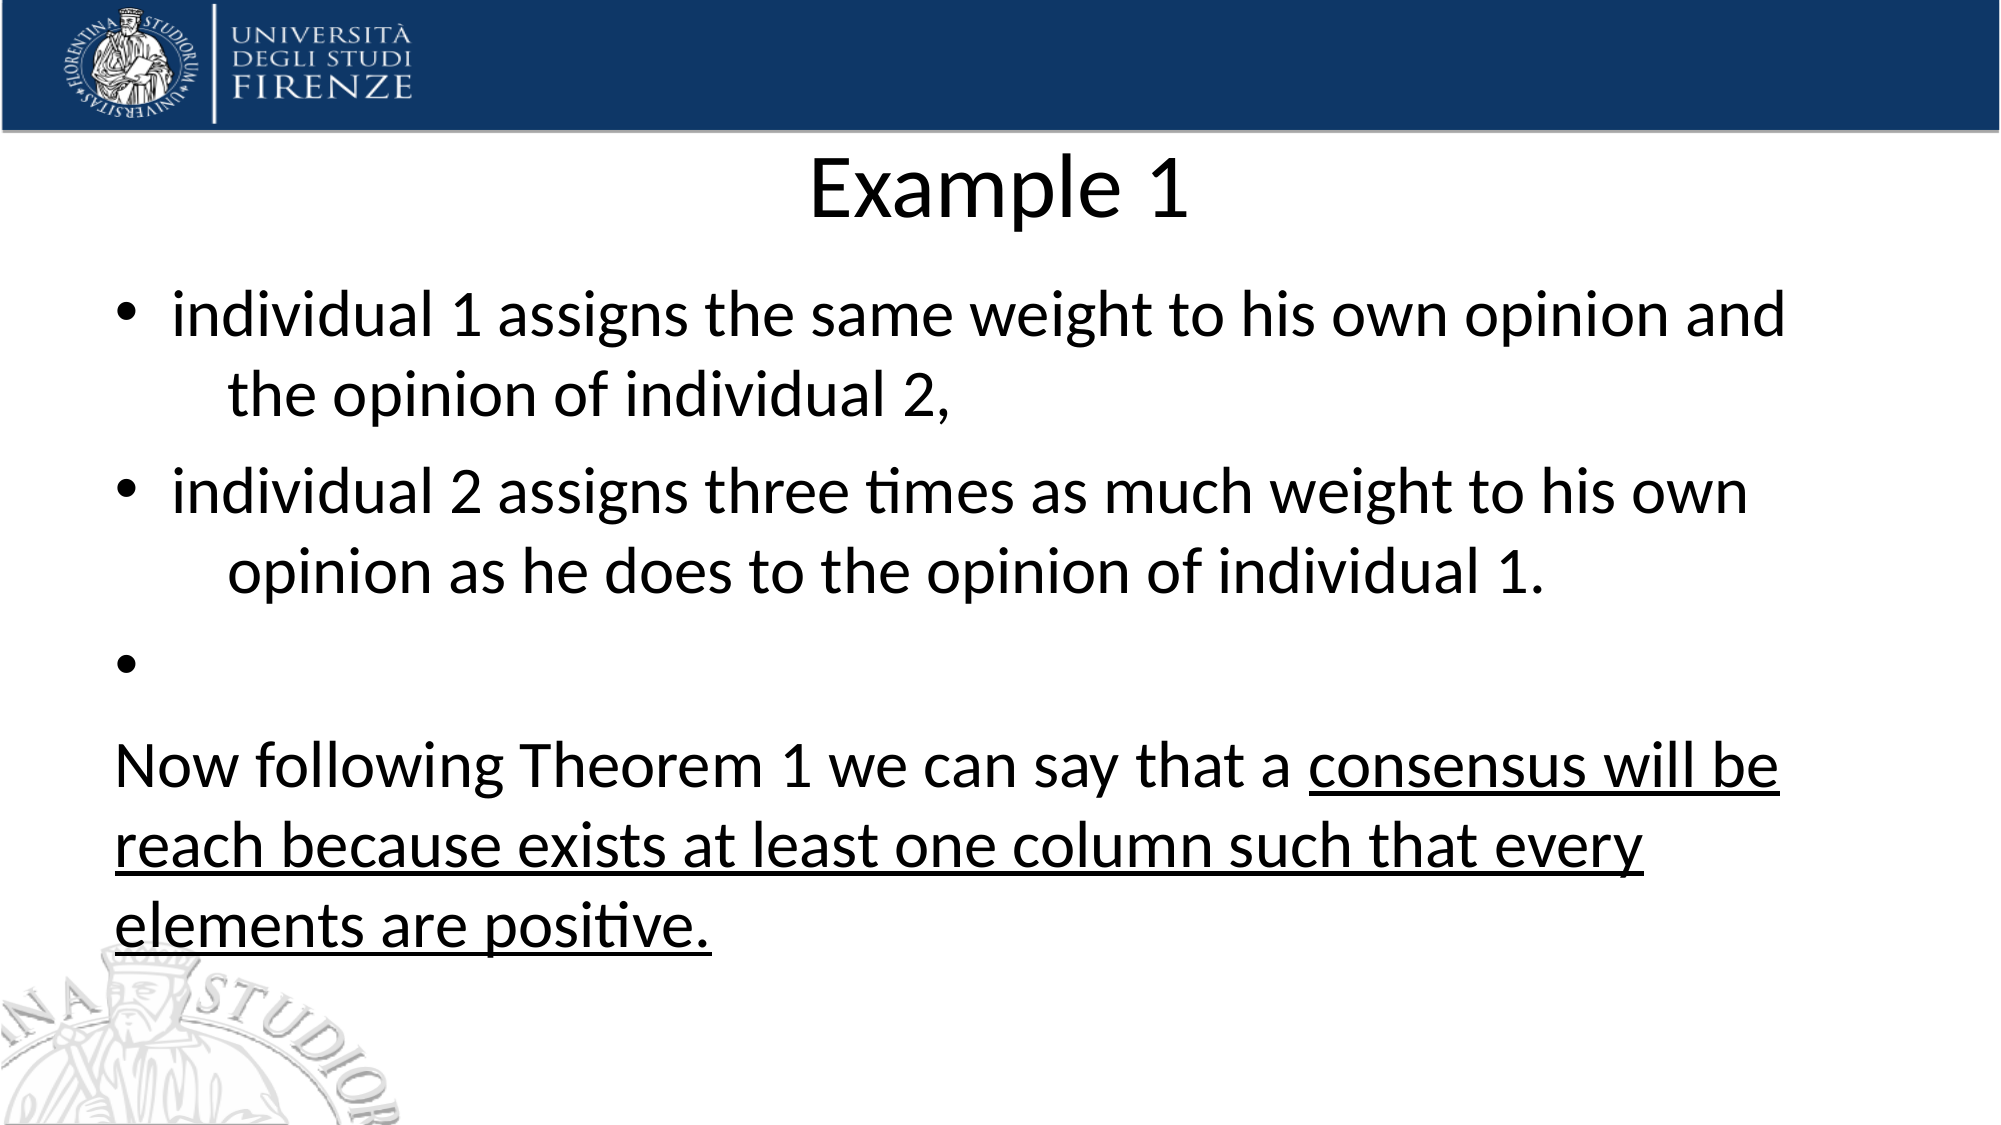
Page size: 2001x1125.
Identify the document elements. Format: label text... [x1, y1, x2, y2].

list individual 1 assigns the same weight to his own opinion and the opinion of individual 2, individual 2 assigns three times as much weight to his own opinion as he does to the opinion of individual 1. Now following Theorem 1 we can say that a consensus will be reach because exists at least one column such that every elements are positive. [99, 262, 1900, 1005]
title Example 1 [99, 87, 1900, 262]
